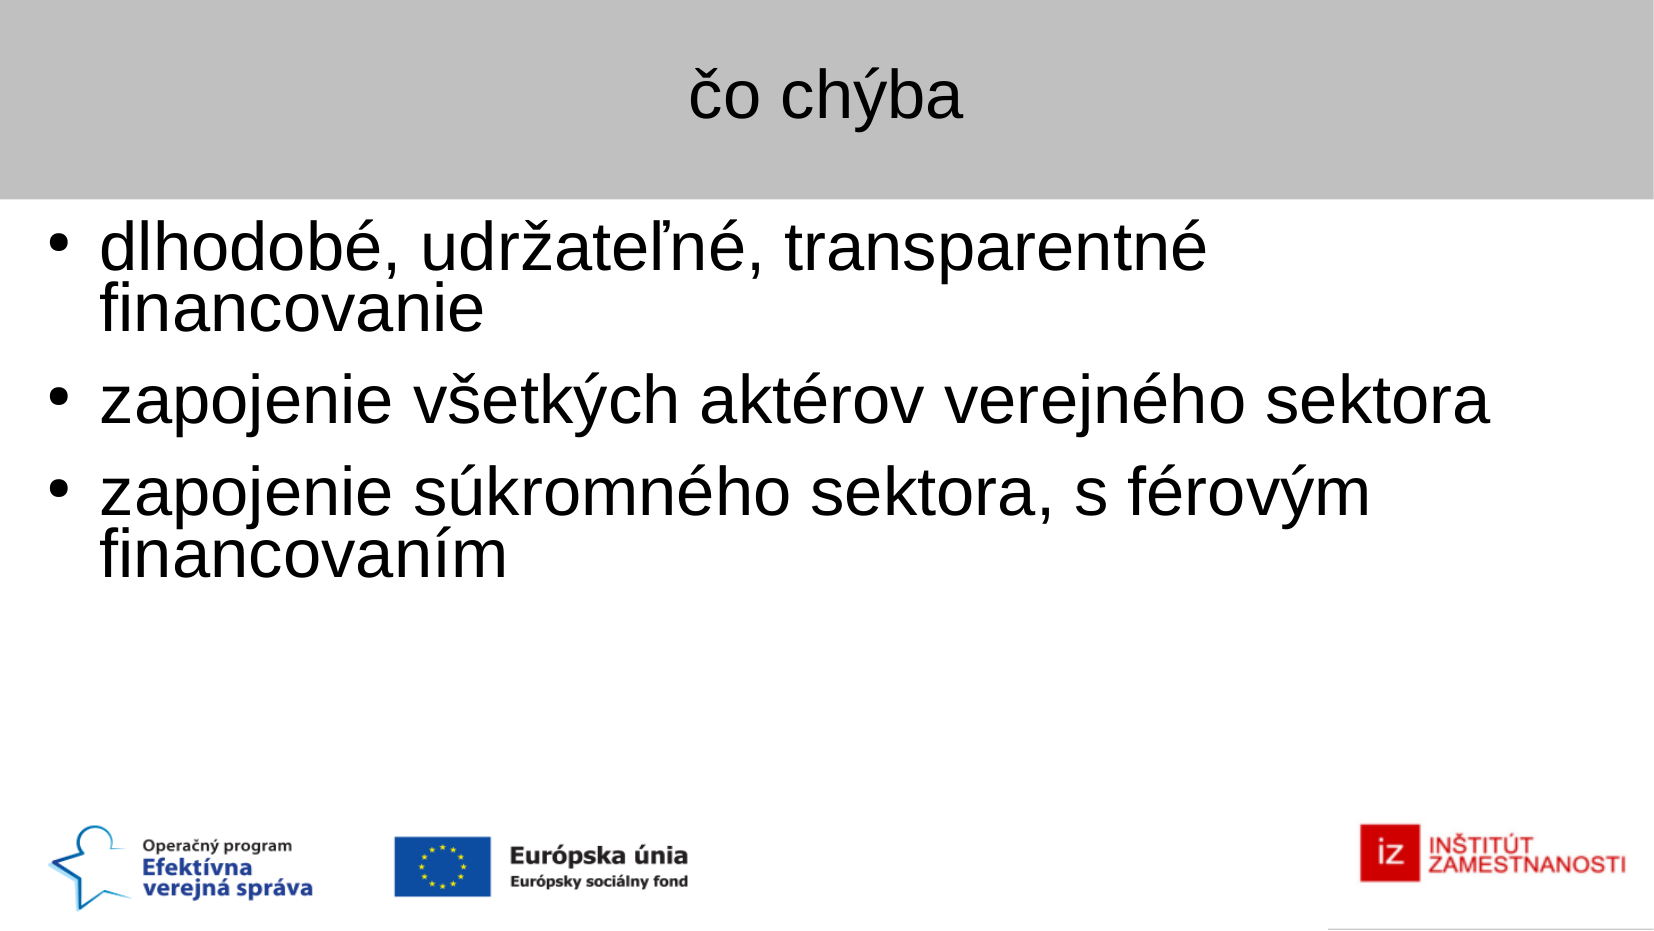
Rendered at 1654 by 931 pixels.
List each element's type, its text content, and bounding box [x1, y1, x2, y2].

title čo chýba [88, 22, 1565, 178]
picture [1328, 775, 1654, 931]
list dlhodobé, udržateľné, transparentné financovanie zapojenie všetkých aktérov verejného sektora zapojenie súkromného sektora, s férovým financovaním [29, 221, 1533, 808]
picture [29, 808, 709, 931]
